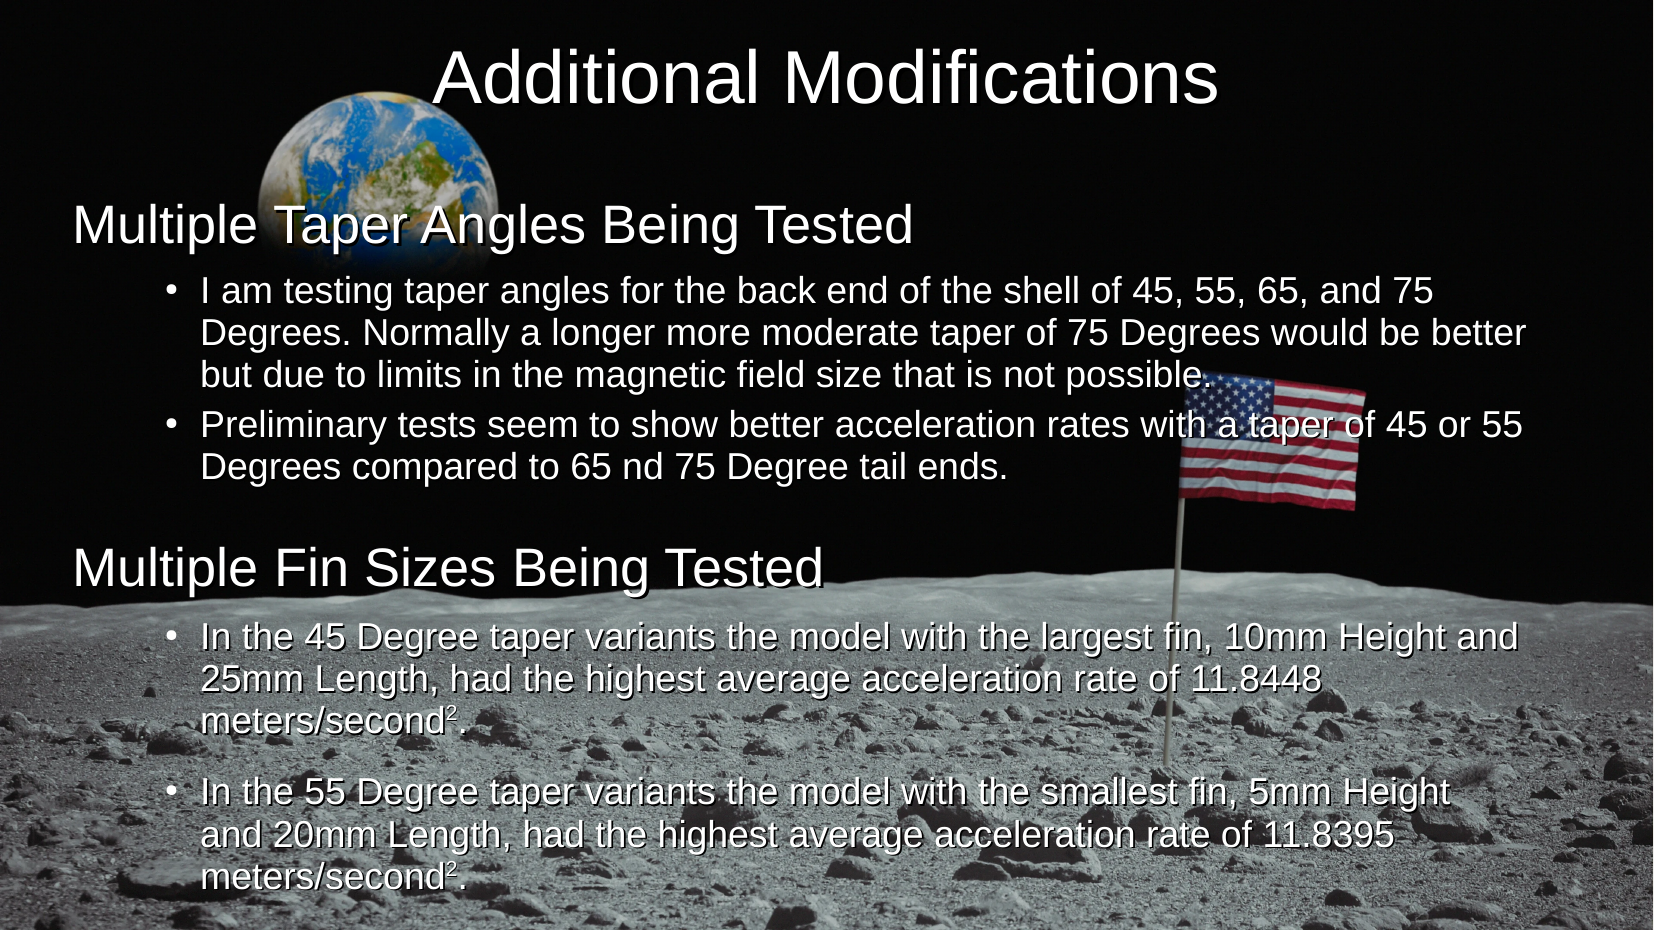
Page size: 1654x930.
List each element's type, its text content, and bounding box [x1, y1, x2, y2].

text_box In the 45 Degree taper variants the model with the largest fin, 10mm Height and 25mm Length, had the highest average acceleration rate of 11.8448 meters/second2. In the 55 Degree taper variants the model with the smallest fin, 5mm Height and 20mm Length, had the highest average acceleration rate of 11.8395 meters/second2. [150, 608, 1538, 905]
picture [0, 0, 1654, 930]
title Additional Modifications [82, 0, 1571, 156]
text_box Multiple Taper Angles Being Tested [57, 187, 1051, 324]
text_box Multiple Fin Sizes Being Tested [57, 529, 1313, 713]
text_box I am testing taper angles for the back end of the shell of 45, 55, 65, and 75 Degrees. Normally a longer more moderate taper of 75 Degrees would be better but due to limits in the magnetic field size that is not possible. Preliminary tests seem to show better acceleration rates with a taper of 45 or 55 Degrees compared to 65 nd 75 Degree tail ends. [150, 262, 1576, 495]
